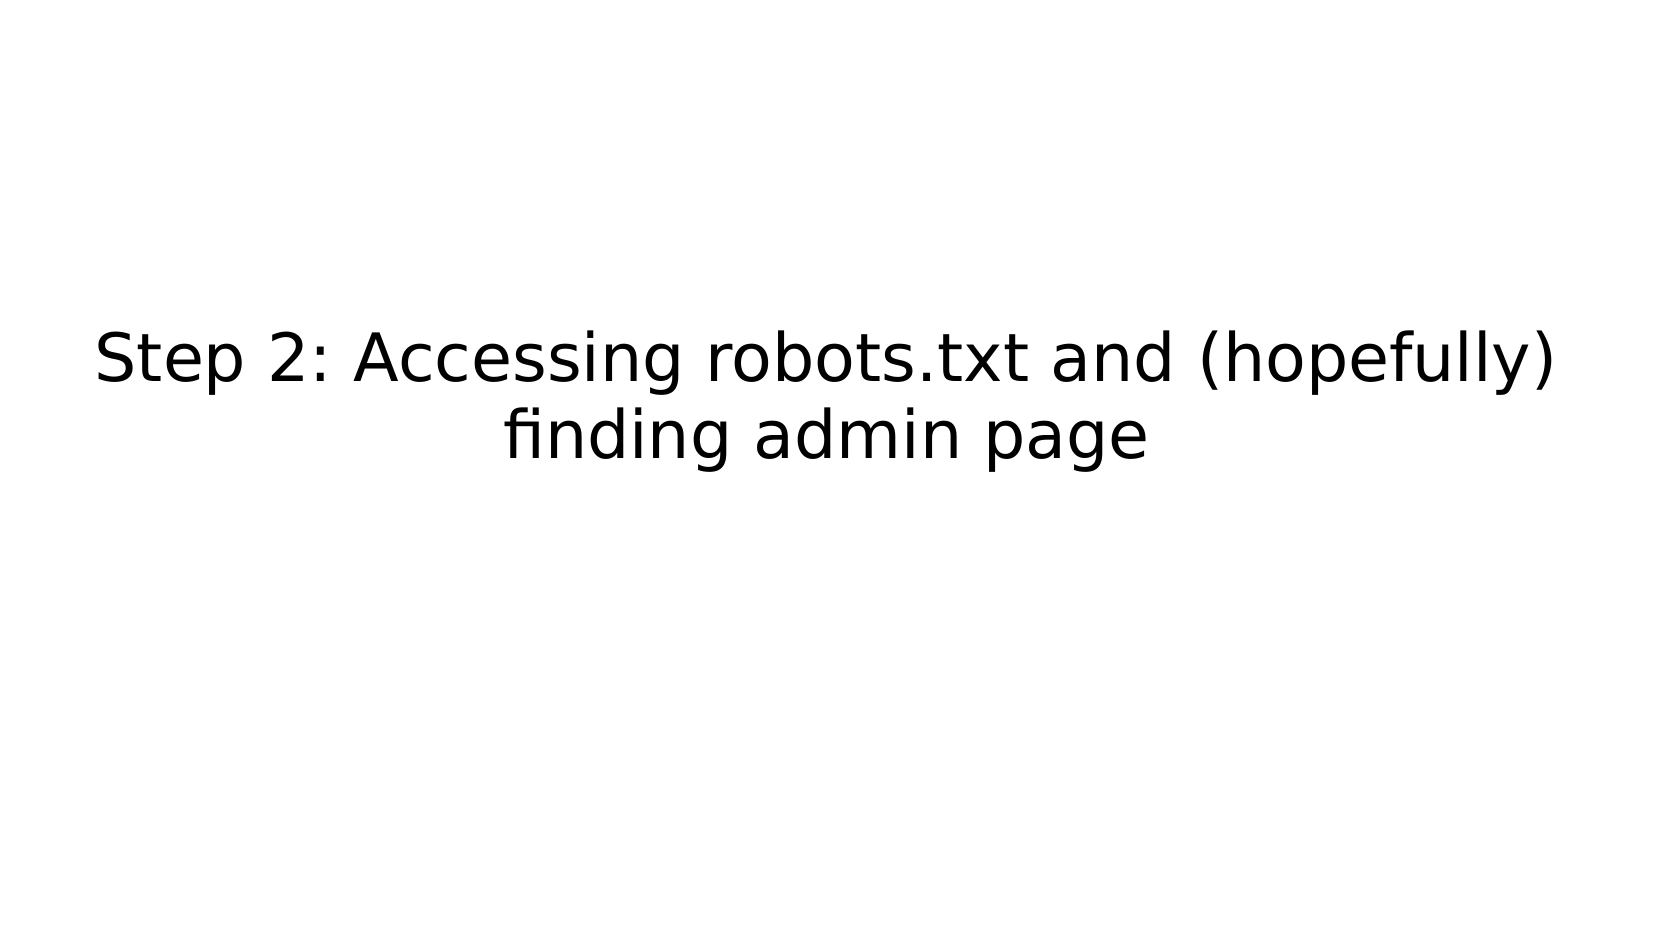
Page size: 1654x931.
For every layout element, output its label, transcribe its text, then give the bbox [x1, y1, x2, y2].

subtitle Step 2: Accessing robots.txt and (hopefully) finding admin page [82, 37, 1571, 757]
